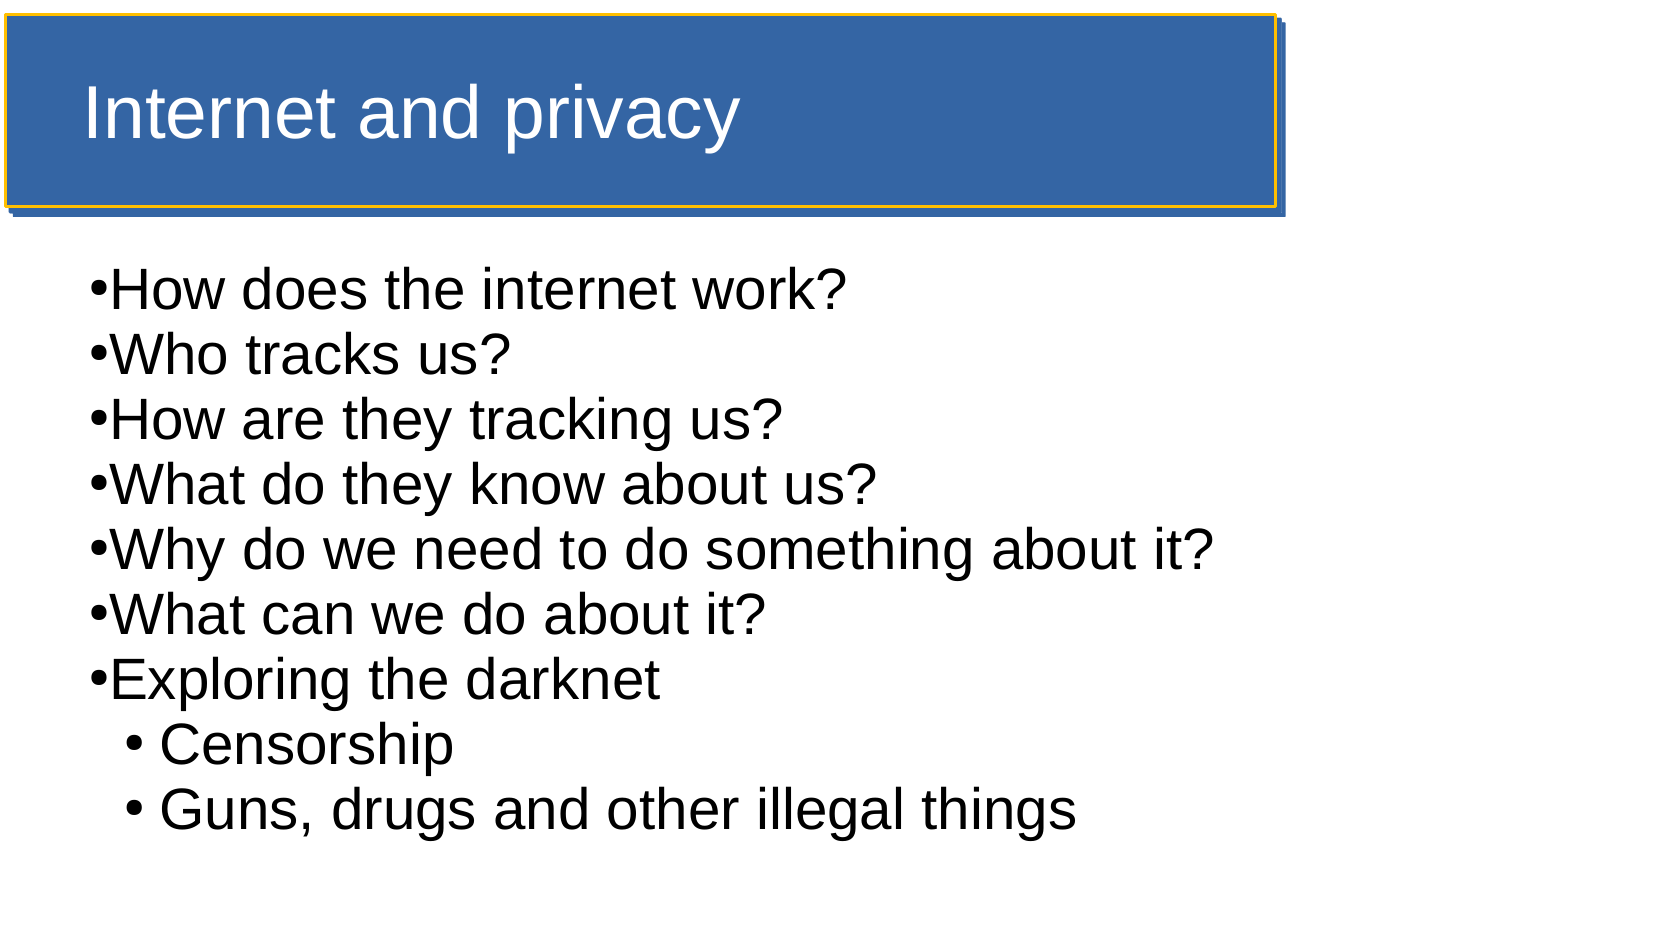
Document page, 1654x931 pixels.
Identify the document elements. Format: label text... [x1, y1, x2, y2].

title Internet and privacy [82, 35, 1235, 189]
subtitle How does the internet work? Who tracks us? How are they tracking us? What do they know about us? Why do we need to do something about it? What can we do about it? Exploring the darknet Censorship Guns, drugs and other illegal things [88, 256, 1565, 842]
